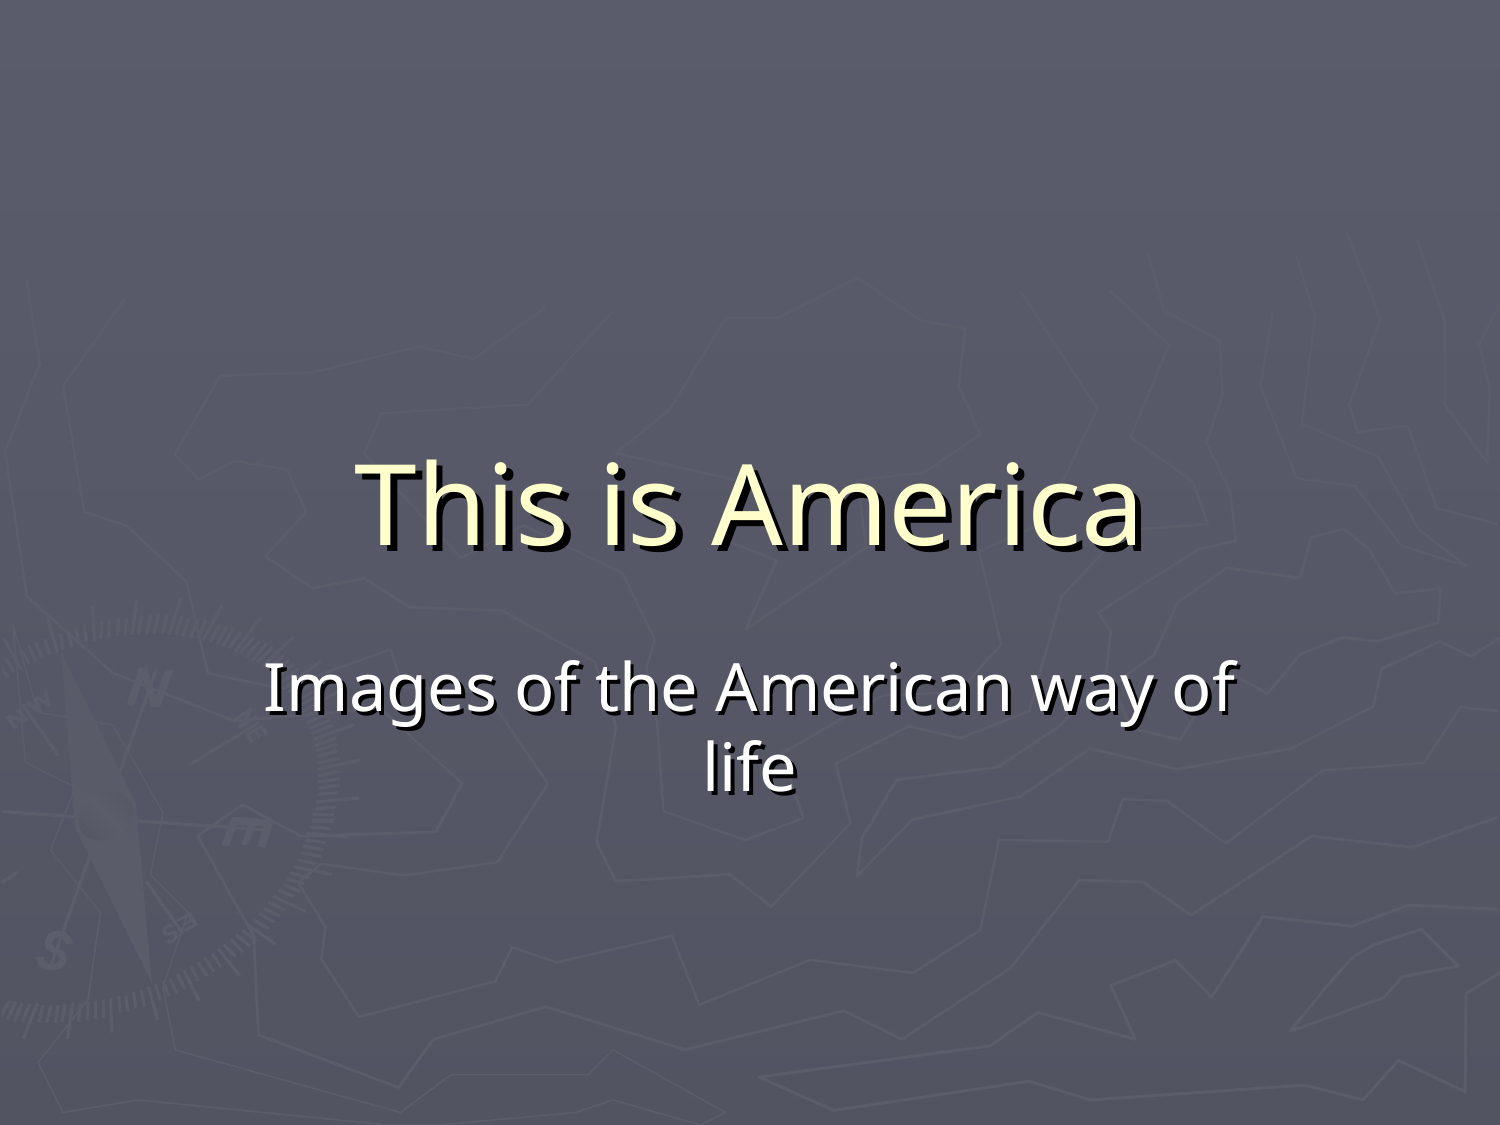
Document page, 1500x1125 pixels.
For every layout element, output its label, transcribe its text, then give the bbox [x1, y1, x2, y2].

title This is America [112, 290, 1388, 575]
subtitle Images of the American way of life [225, 637, 1276, 925]
